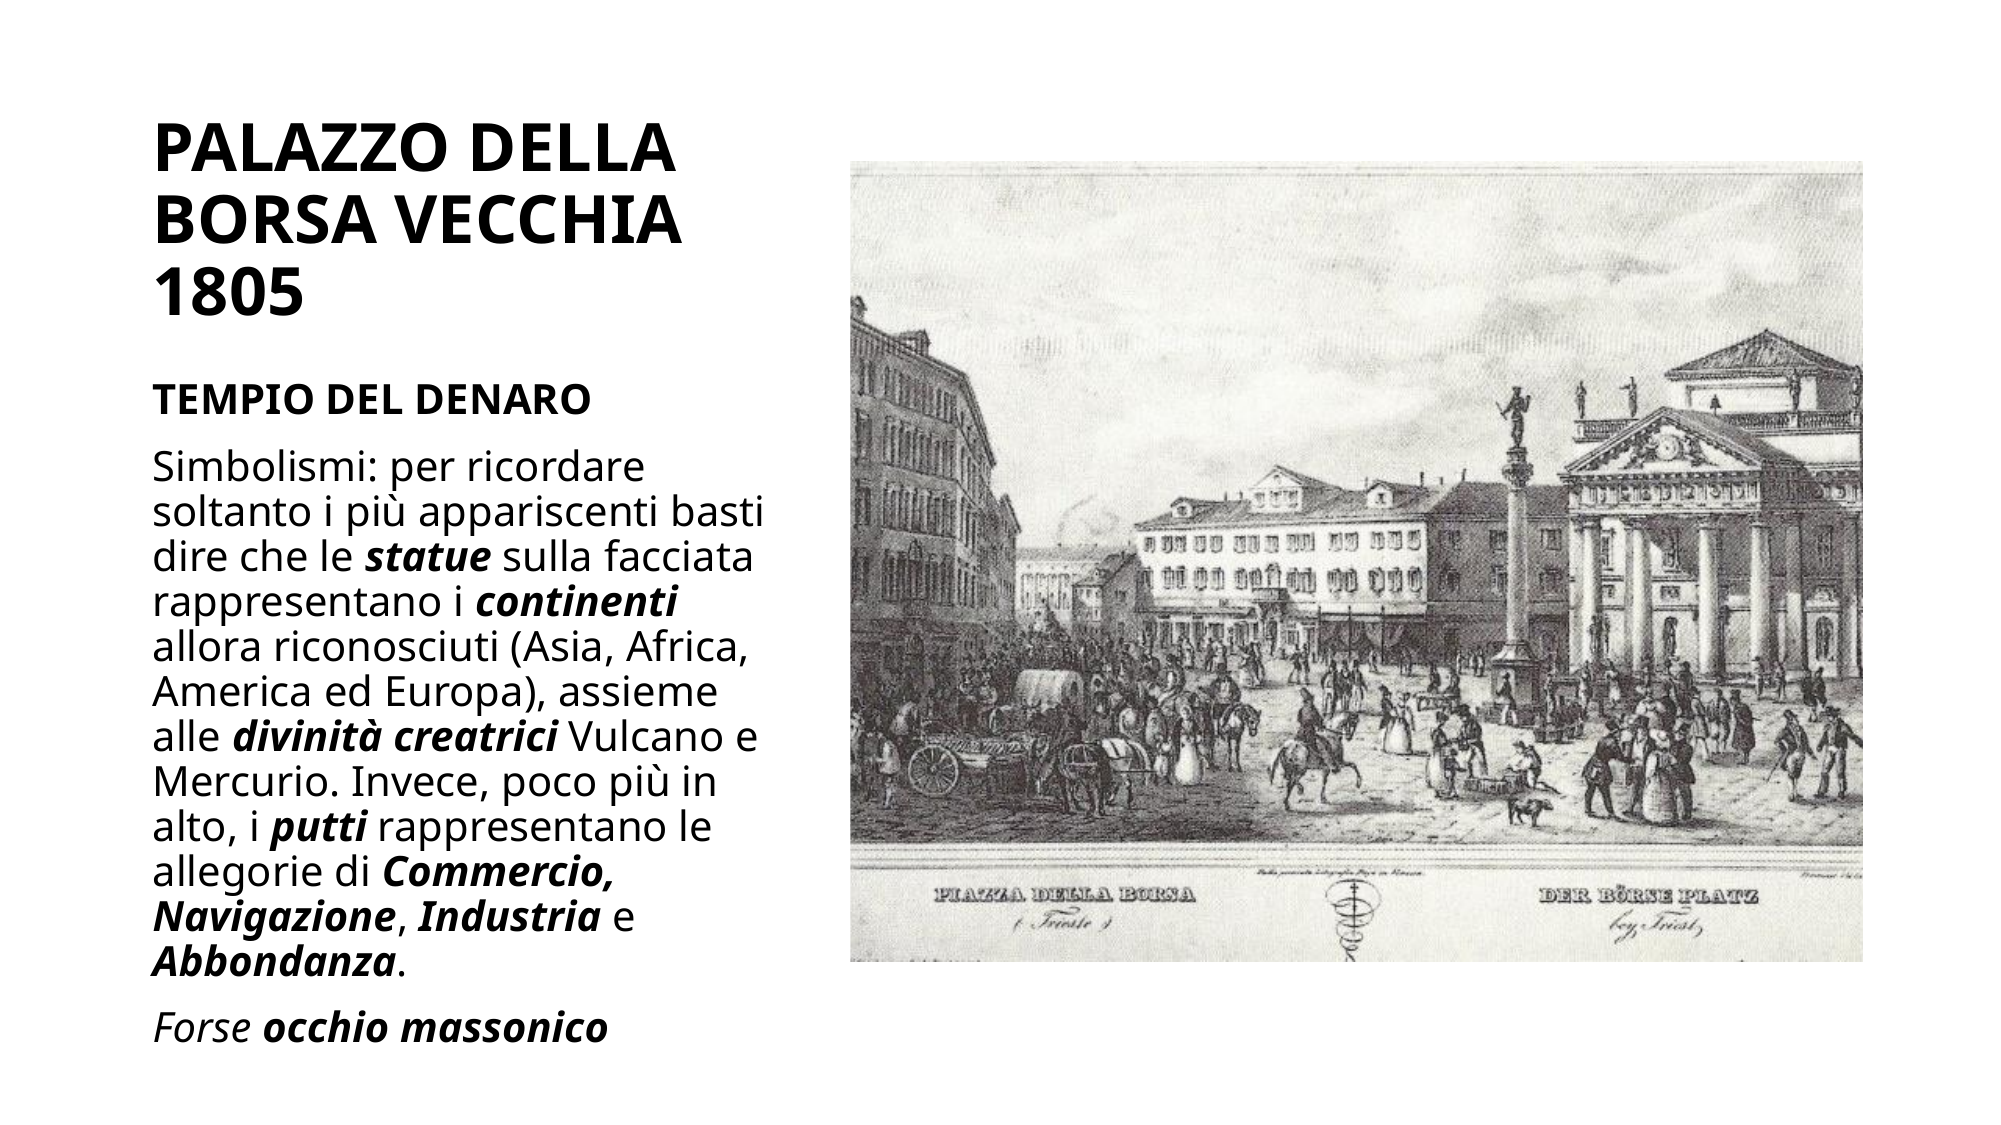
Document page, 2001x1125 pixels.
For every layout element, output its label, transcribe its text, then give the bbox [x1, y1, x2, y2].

list TEMPIO DEL DENARO Simbolismi: per ricordare soltanto i più appariscenti basti dire che le statue sulla facciata rappresentano i continenti allora riconosciuti (Asia, Africa, America ed Europa), assieme alle divinità creatrici Vulcano e Mercurio. Invece, poco più in alto, i putti rappresentano le allegorie di Commercio, Navigazione, Industria e Abbondanza. Forse occhio massonico [137, 371, 783, 1085]
picture [850, 161, 1863, 962]
title PALAZZO DELLA BORSA VECCHIA 1805 [137, 75, 783, 338]
